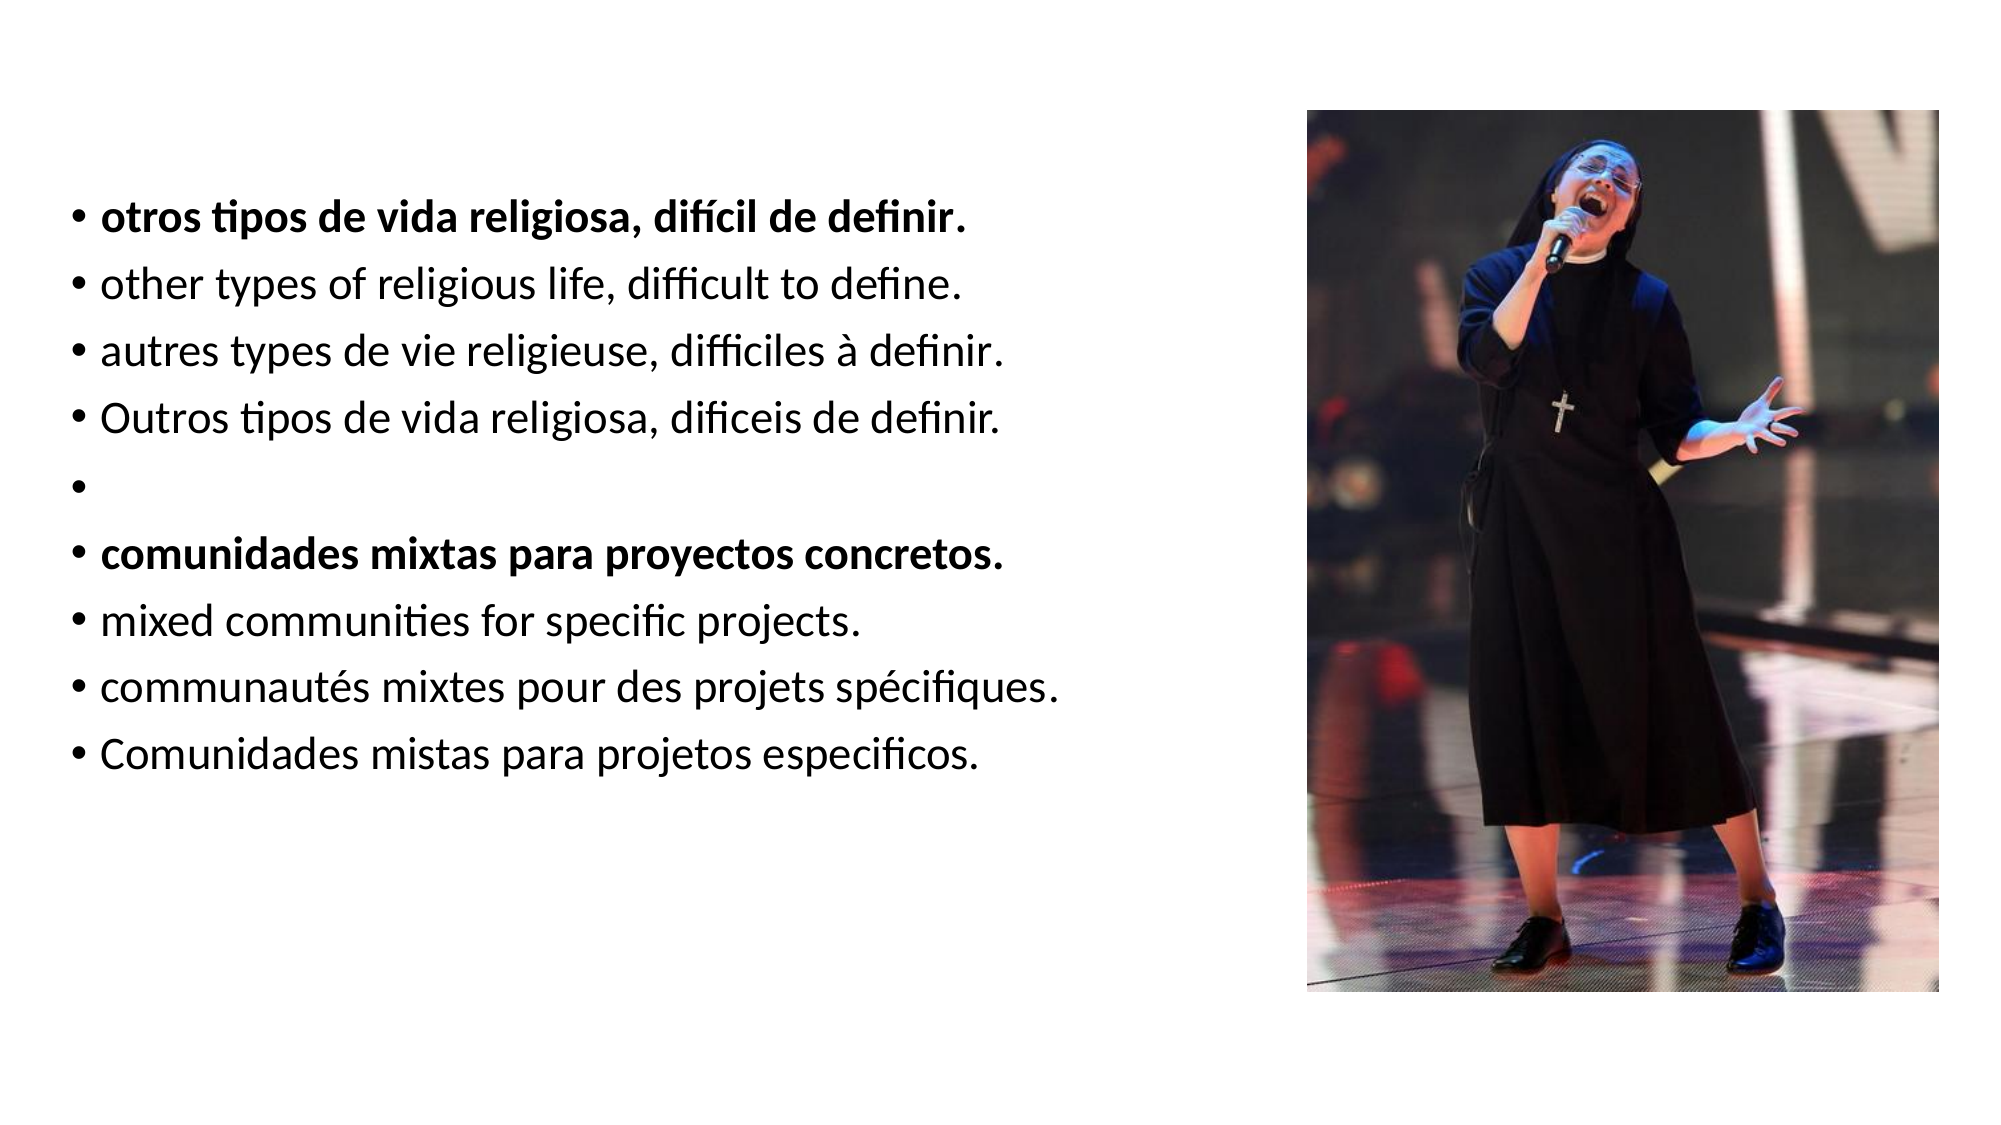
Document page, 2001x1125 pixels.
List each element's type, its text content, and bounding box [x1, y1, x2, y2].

picture [1307, 110, 1939, 992]
list otros tipos de vida religiosa, difícil de definir. other types of religious life, difficult to define. autres types de vie religieuse, difficiles à definir. Outros tipos de vida religiosa, dificeis de definir. comunidades mixtas para proyectos concretos. mixed communities for specific projects. communautés mixtes pour des projets spécifiques. Comunidades mistas para projetos especificos. [55, 185, 1307, 791]
